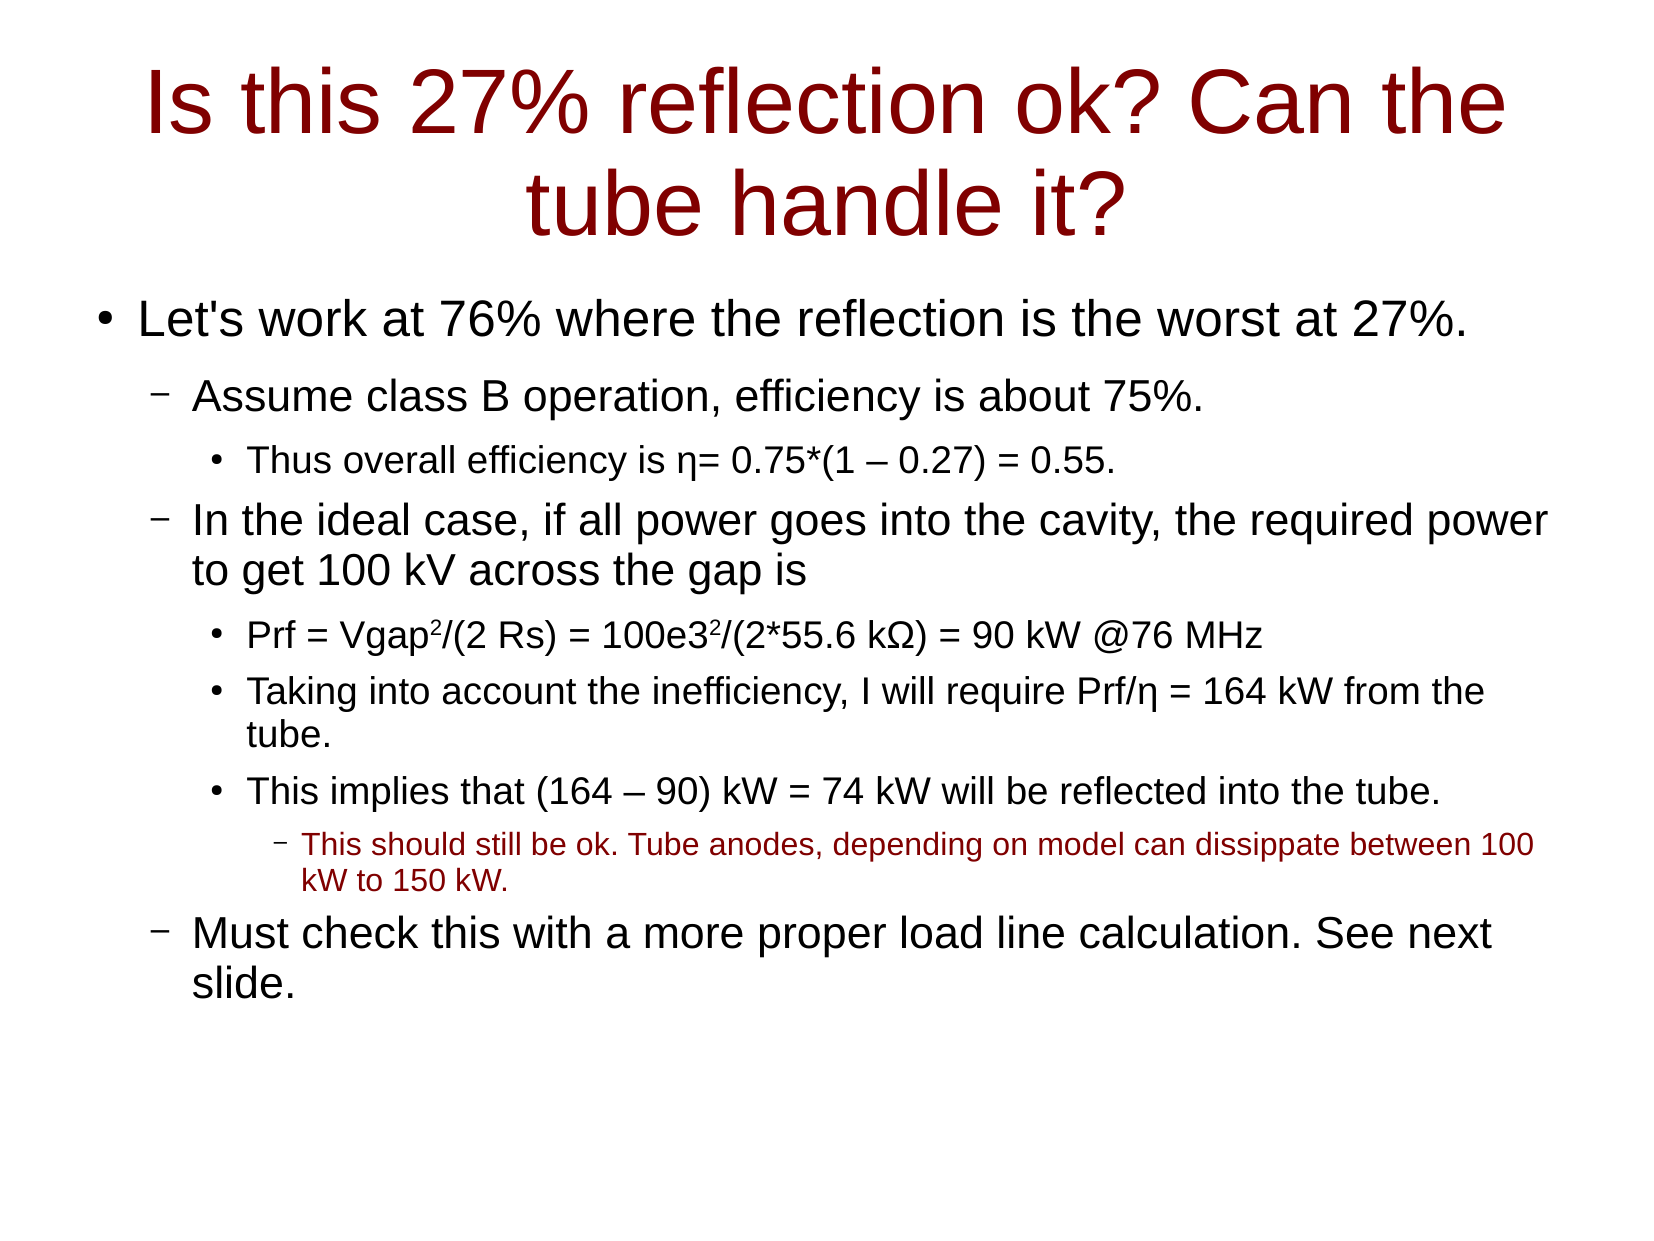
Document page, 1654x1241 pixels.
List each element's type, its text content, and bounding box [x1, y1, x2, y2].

list Let's work at 76% where the reflection is the worst at 27%. Assume class B operation, efficiency is about 75%. Thus overall efficiency is η= 0.75*(1 – 0.27) = 0.55. In the ideal case, if all power goes into the cavity, the required power to get 100 kV across the gap is Prf = Vgap2/(2 Rs) = 100e32/(2*55.6 kΩ) = 90 kW @76 MHz Taking into account the inefficiency, I will require Prf/η = 164 kW from the tube. This implies that (164 – 90) kW = 74 kW will be reflected into the tube. This should still be ok. Tube anodes, depending on model can dissippate between 100 kW to 150 kW. Must check this with a more proper load line calculation. See next slide. [82, 290, 1571, 1010]
title Is this 27% reflection ok? Can the tube handle it? [82, 49, 1571, 257]
